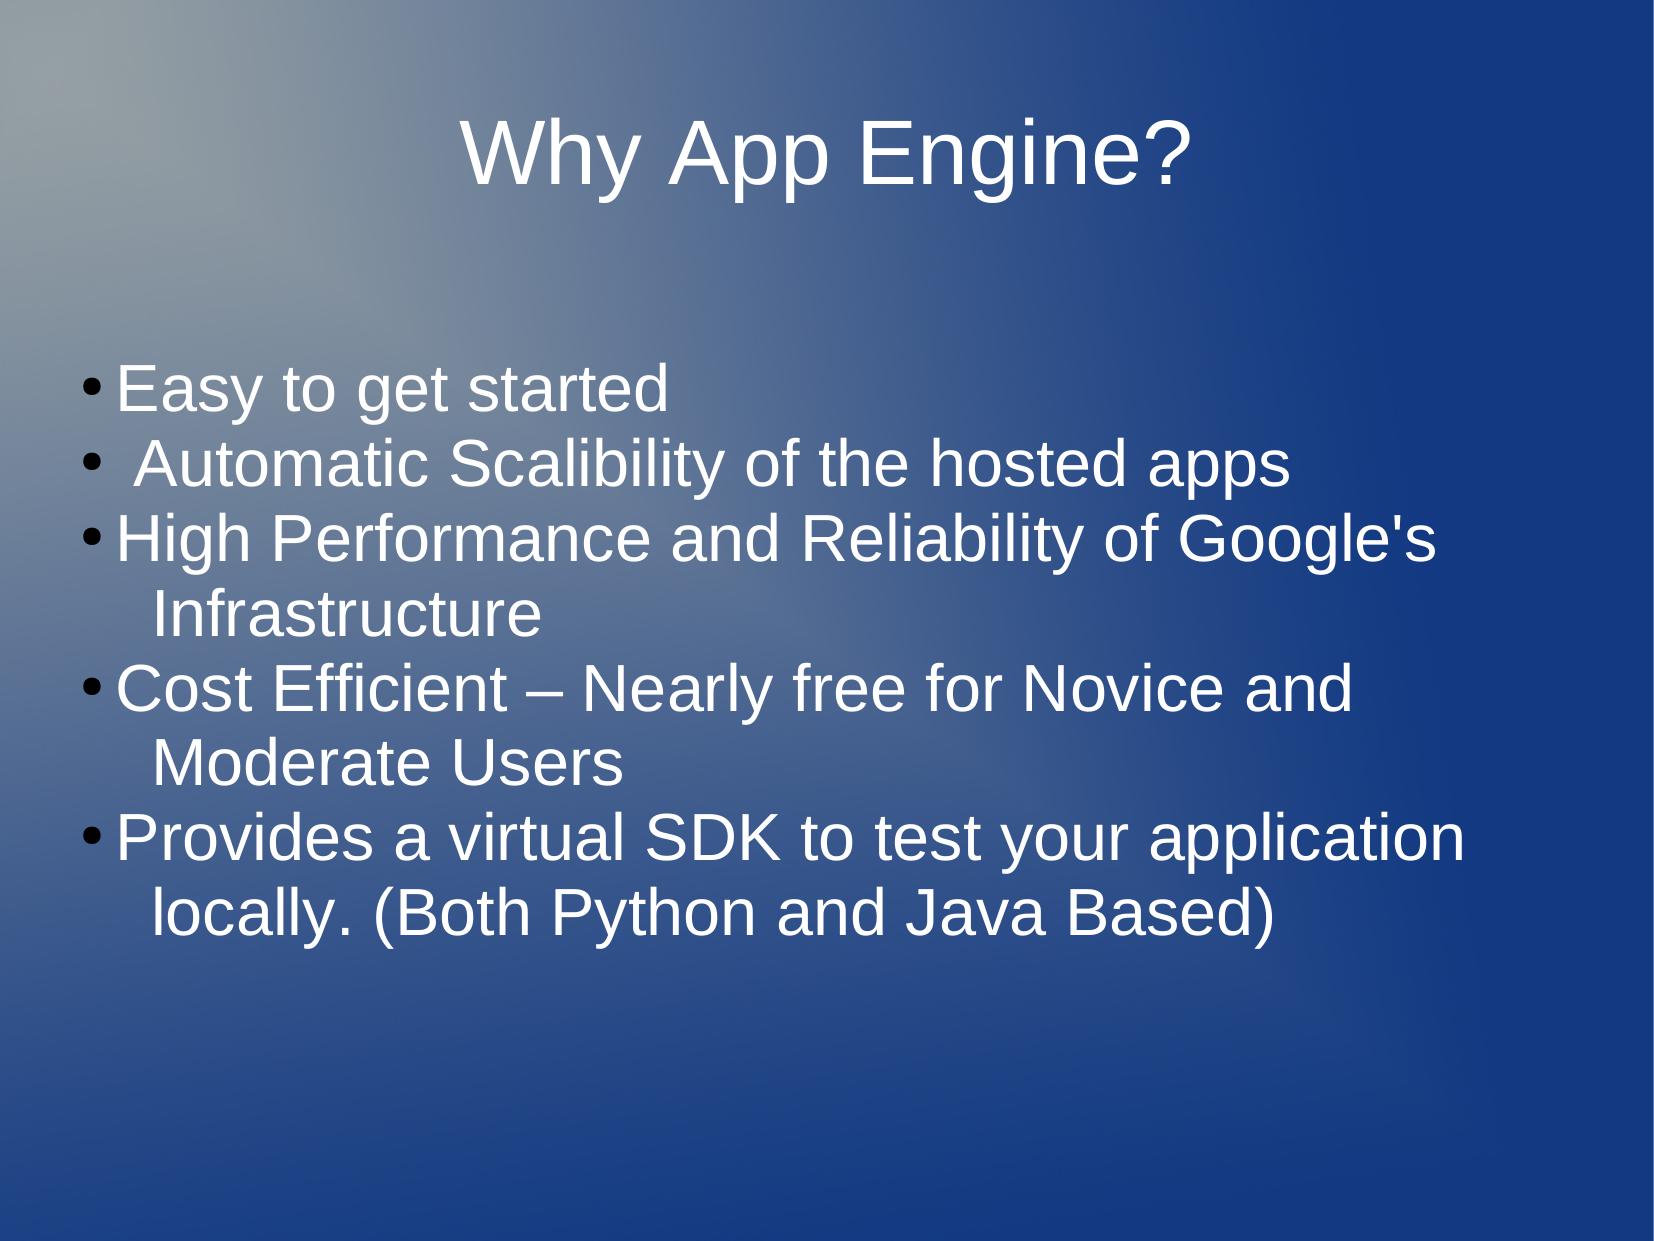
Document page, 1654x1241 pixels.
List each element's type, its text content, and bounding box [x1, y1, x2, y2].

title Why App Engine? [82, 56, 1571, 250]
picture [0, 0, 1654, 1241]
subtitle Easy to get started Automatic Scalibility of the hosted apps High Performance and Reliability of Google's Infrastructure Cost Efficient – Nearly free for Novice and Moderate Users Provides a virtual SDK to test your application locally. (Both Python and Java Based) [80, 248, 1569, 1053]
